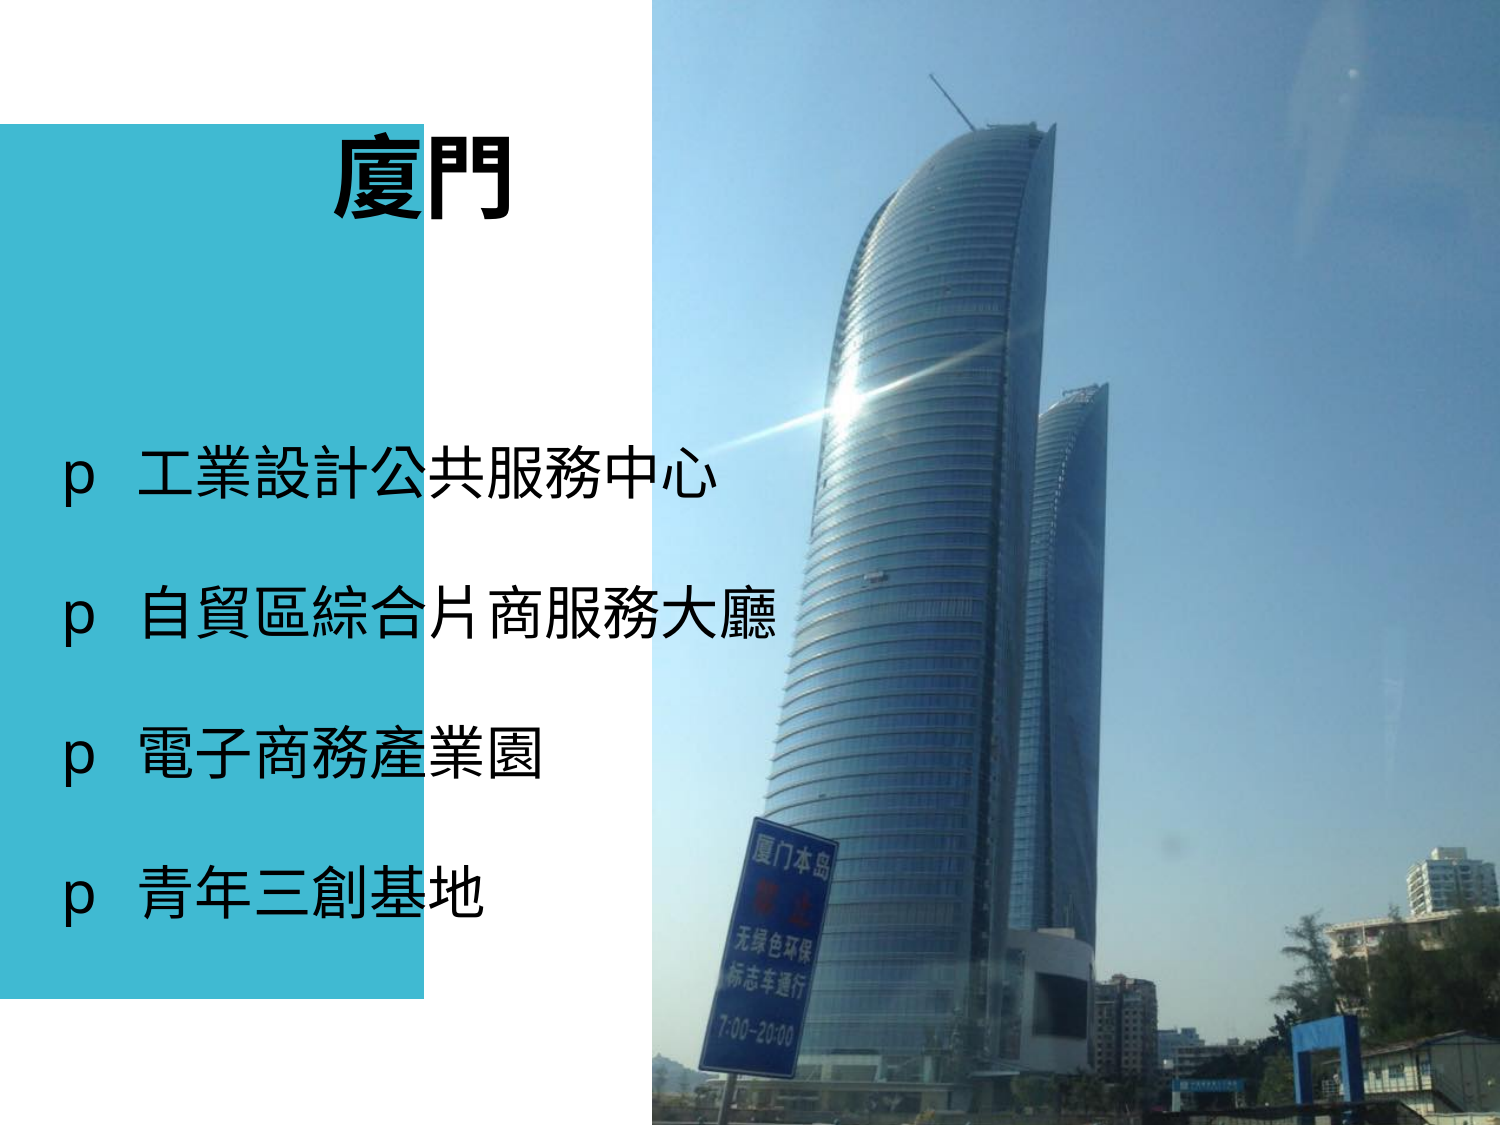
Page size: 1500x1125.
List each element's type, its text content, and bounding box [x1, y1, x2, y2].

picture [652, 0, 1500, 1125]
text_box 廈門 [317, 112, 633, 239]
text_box 工業設計公共服務中心 自貿區綜合片商服務大廳 電子商務產業園 青年三創基地 [47, 429, 837, 934]
